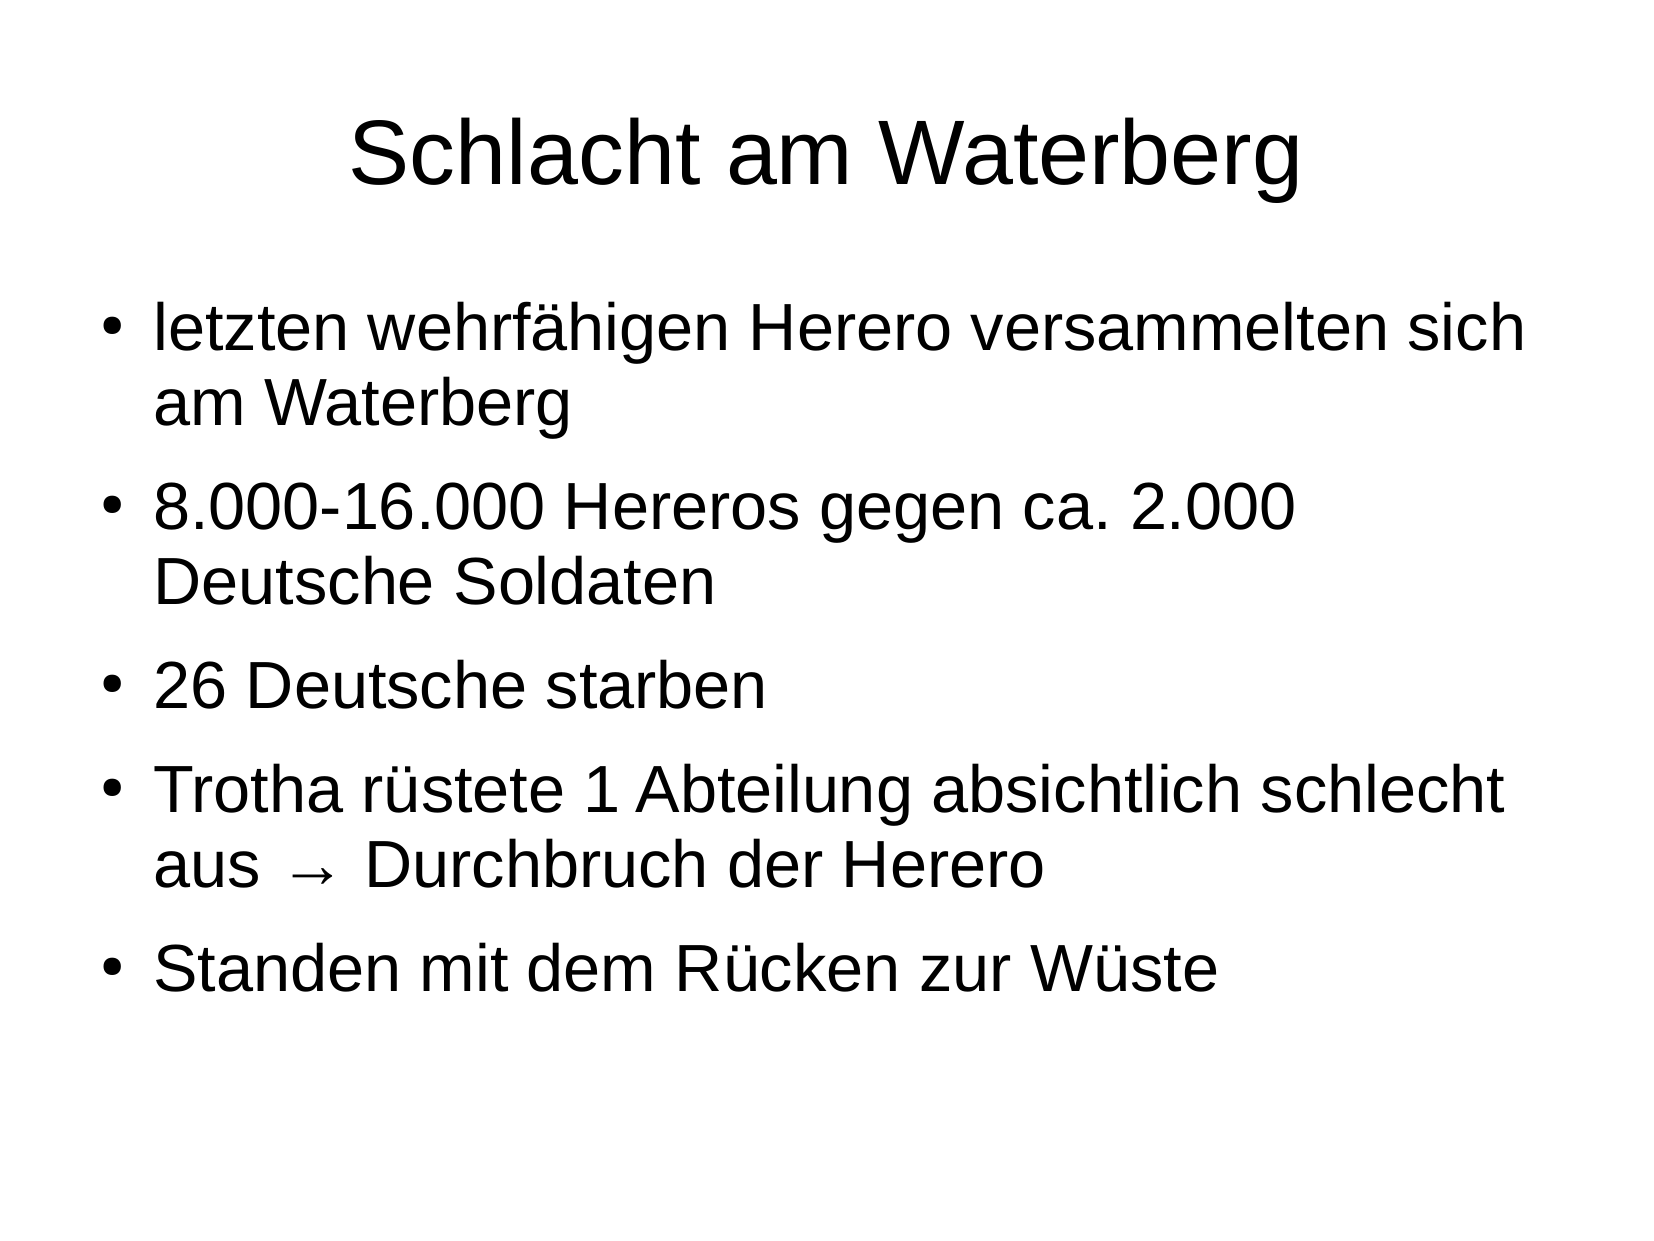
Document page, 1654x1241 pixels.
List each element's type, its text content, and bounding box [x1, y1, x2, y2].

list letzten wehrfähigen Herero versammelten sich am Waterberg 8.000-16.000 Hereros gegen ca. 2.000 Deutsche Soldaten 26 Deutsche starben Trotha rüstete 1 Abteilung absichtlich schlecht aus → Durchbruch der Herero Standen mit dem Rücken zur Wüste [82, 290, 1571, 1109]
title Schlacht am Waterberg [82, 49, 1571, 257]
